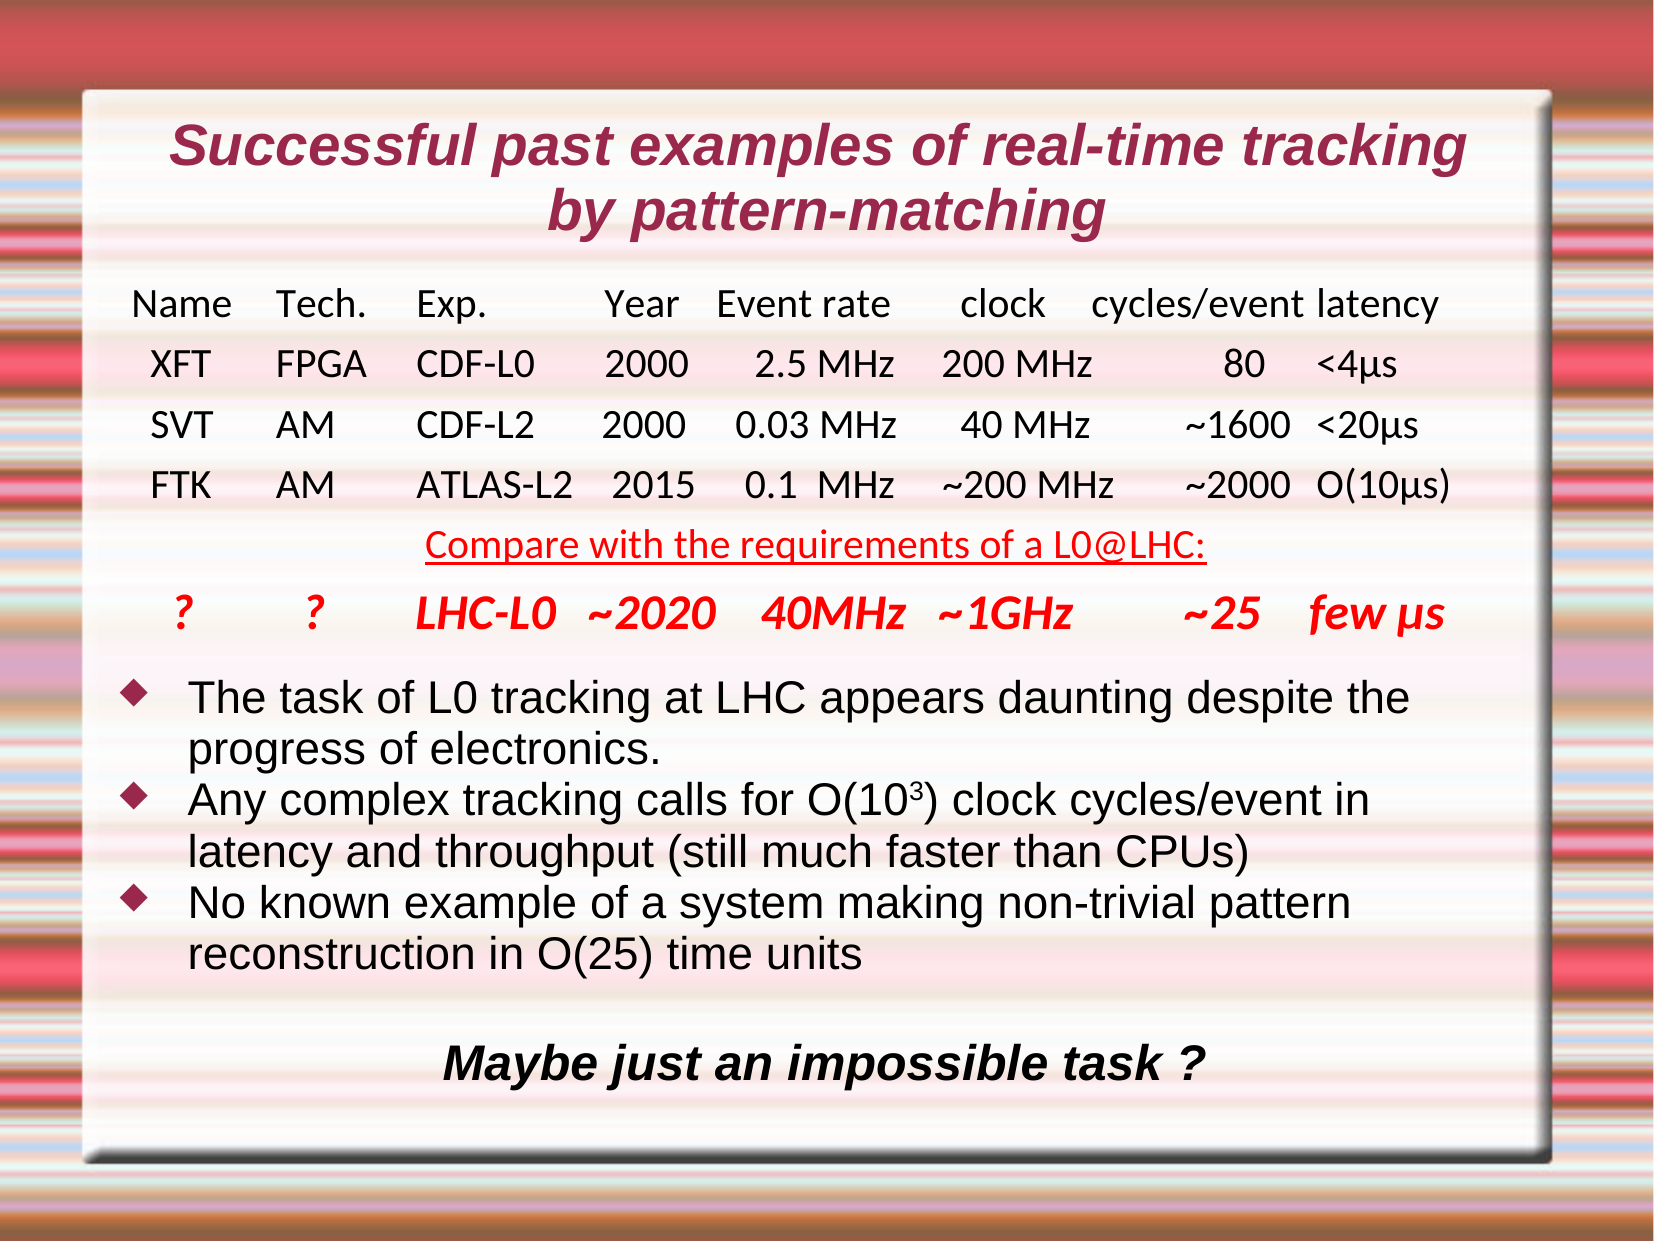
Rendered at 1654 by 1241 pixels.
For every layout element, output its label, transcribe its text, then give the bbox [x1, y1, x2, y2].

text_box Maybe just an impossible task ? [360, 1035, 1208, 1091]
picture [0, 0, 1654, 1241]
text_box Name Tech. Exp. Year Event rate clock cycles/event latency XFT FPGA CDF-L0 2000 2.5 MHz 200 MHz 80 <4µs SVT AM CDF-L2 2000 0.03 MHz 40 MHz ~1600 <20µs FTK AM ATLAS-L2 2015 0.1 MHz ~200 MHz ~2000 O(10µs) Compare with the requirements of a L0@LHC: ? ? LHC-L0 ~2020 40MHz ~1GHz ~25 few µs [101, 267, 1516, 648]
title Successful past examples of real-time tracking by pattern-matching [121, 112, 1534, 243]
list The task of L0 tracking at LHC appears daunting despite the progress of electronics. Any complex tracking calls for O(103) clock cycles/event in latency and throughput (still much faster than CPUs) No known example of a system making non-trivial pattern reconstruction in O(25) time units [105, 671, 1486, 1009]
